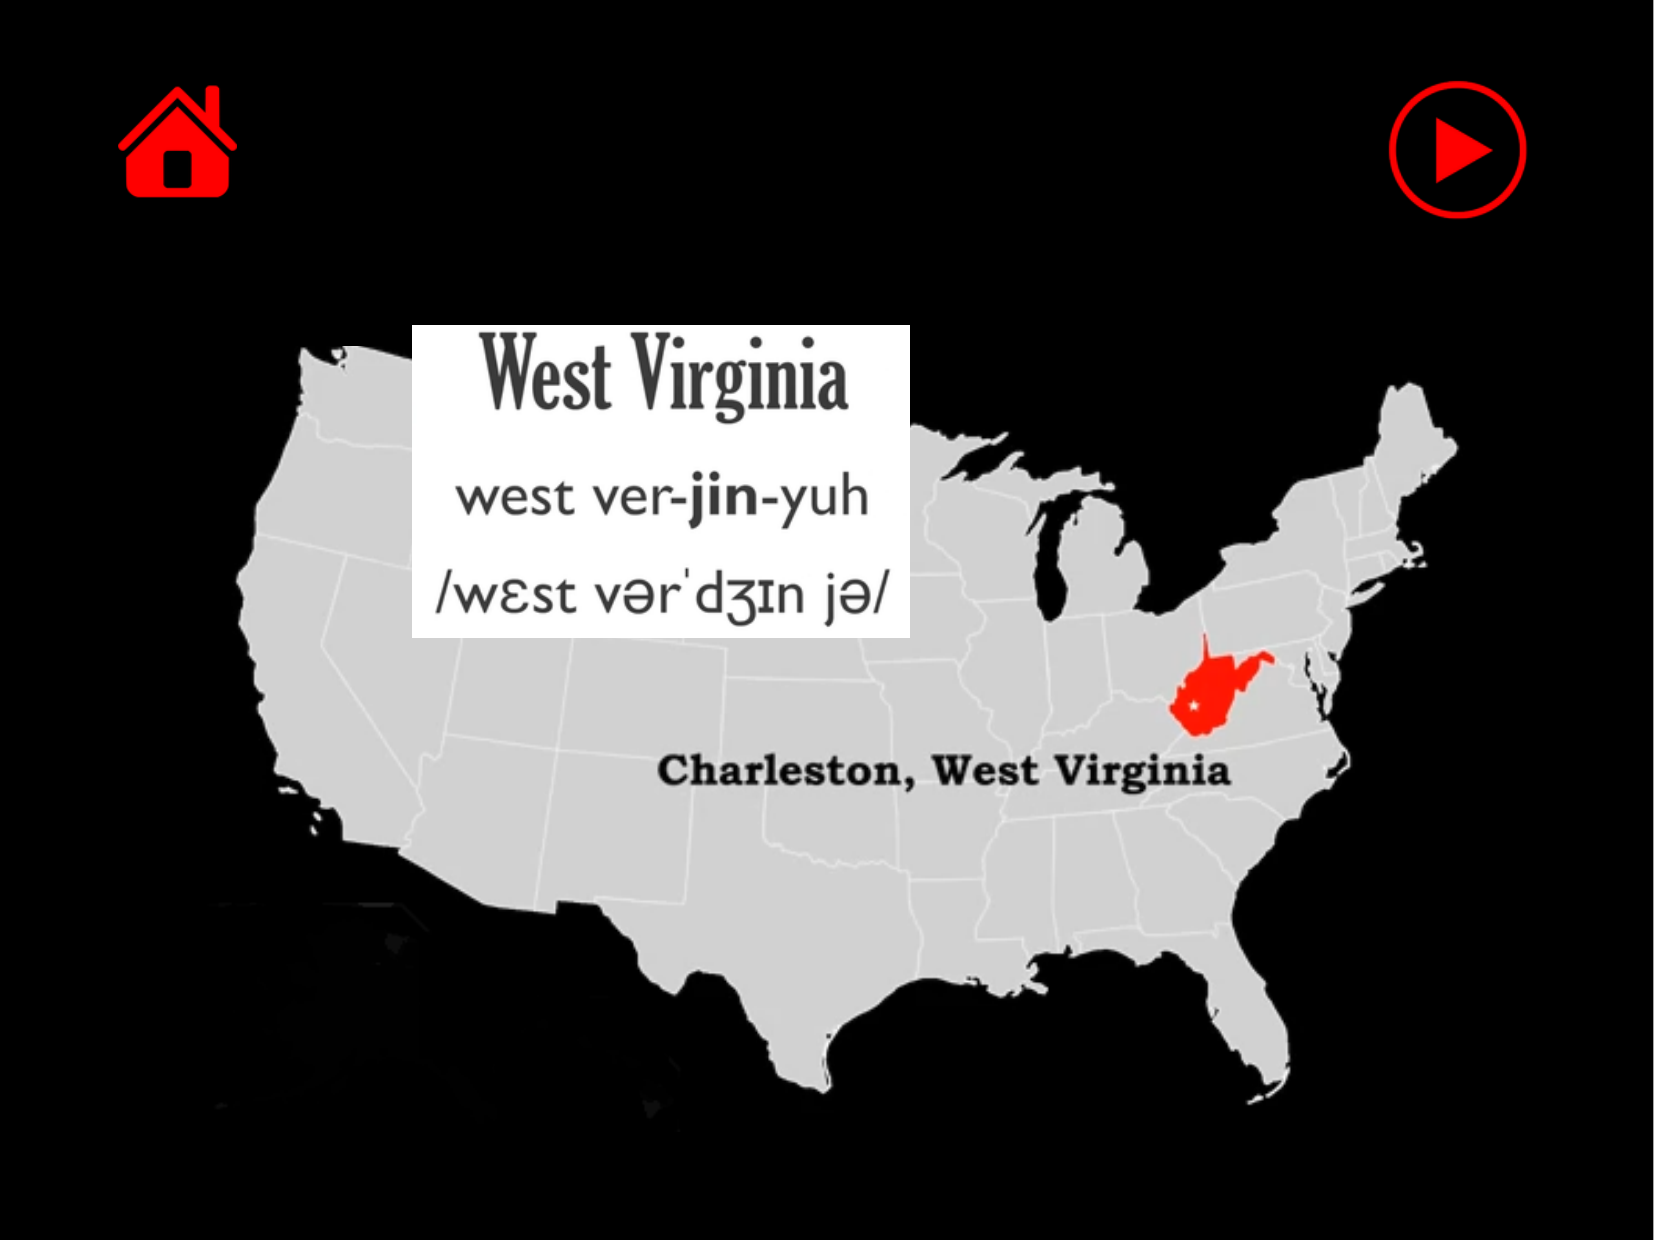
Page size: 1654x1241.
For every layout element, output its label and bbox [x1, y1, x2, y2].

picture [177, 325, 1477, 1132]
picture [118, 82, 237, 201]
picture [1381, 70, 1539, 228]
